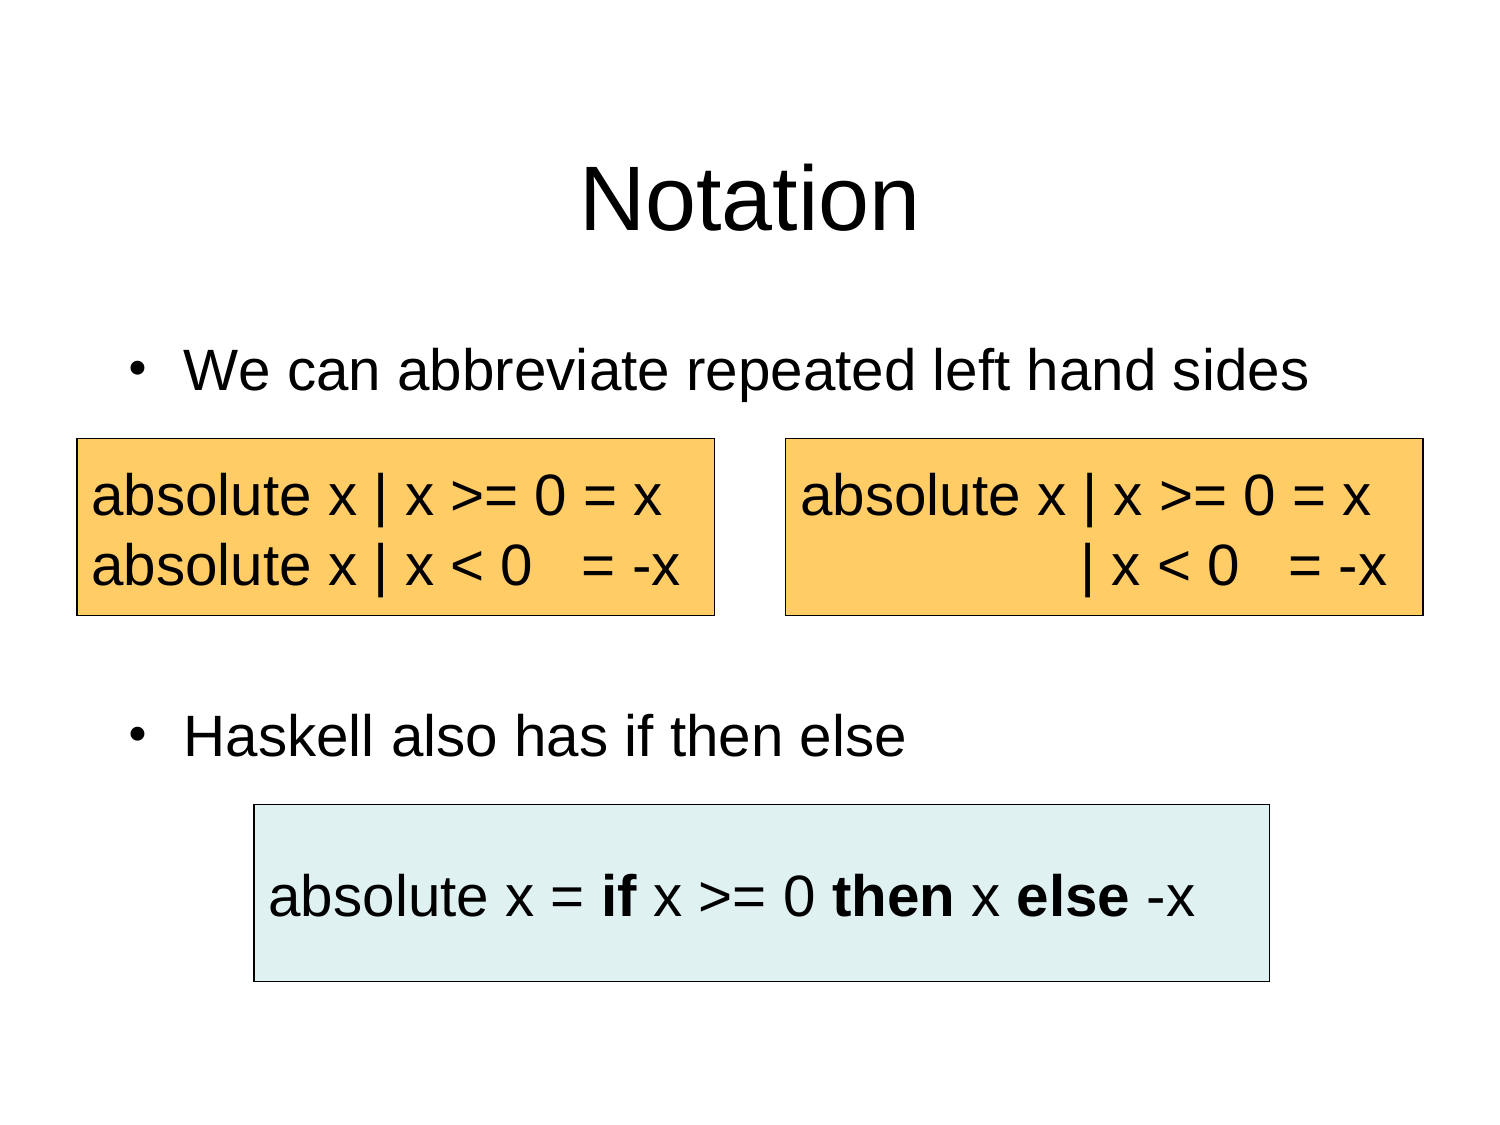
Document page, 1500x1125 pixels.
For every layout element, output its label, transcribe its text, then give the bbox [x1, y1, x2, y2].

list We can abbreviate repeated left hand sides Haskell also has if then else [112, 324, 1388, 1000]
text_box absolute x | x >= 0 = x | x < 0 = -x [785, 438, 1424, 616]
title Notation [112, 99, 1388, 288]
text_box absolute x = if x >= 0 then x else -x [253, 804, 1270, 982]
text_box absolute x | x >= 0 = x absolute x | x < 0 = -x [76, 438, 715, 616]
